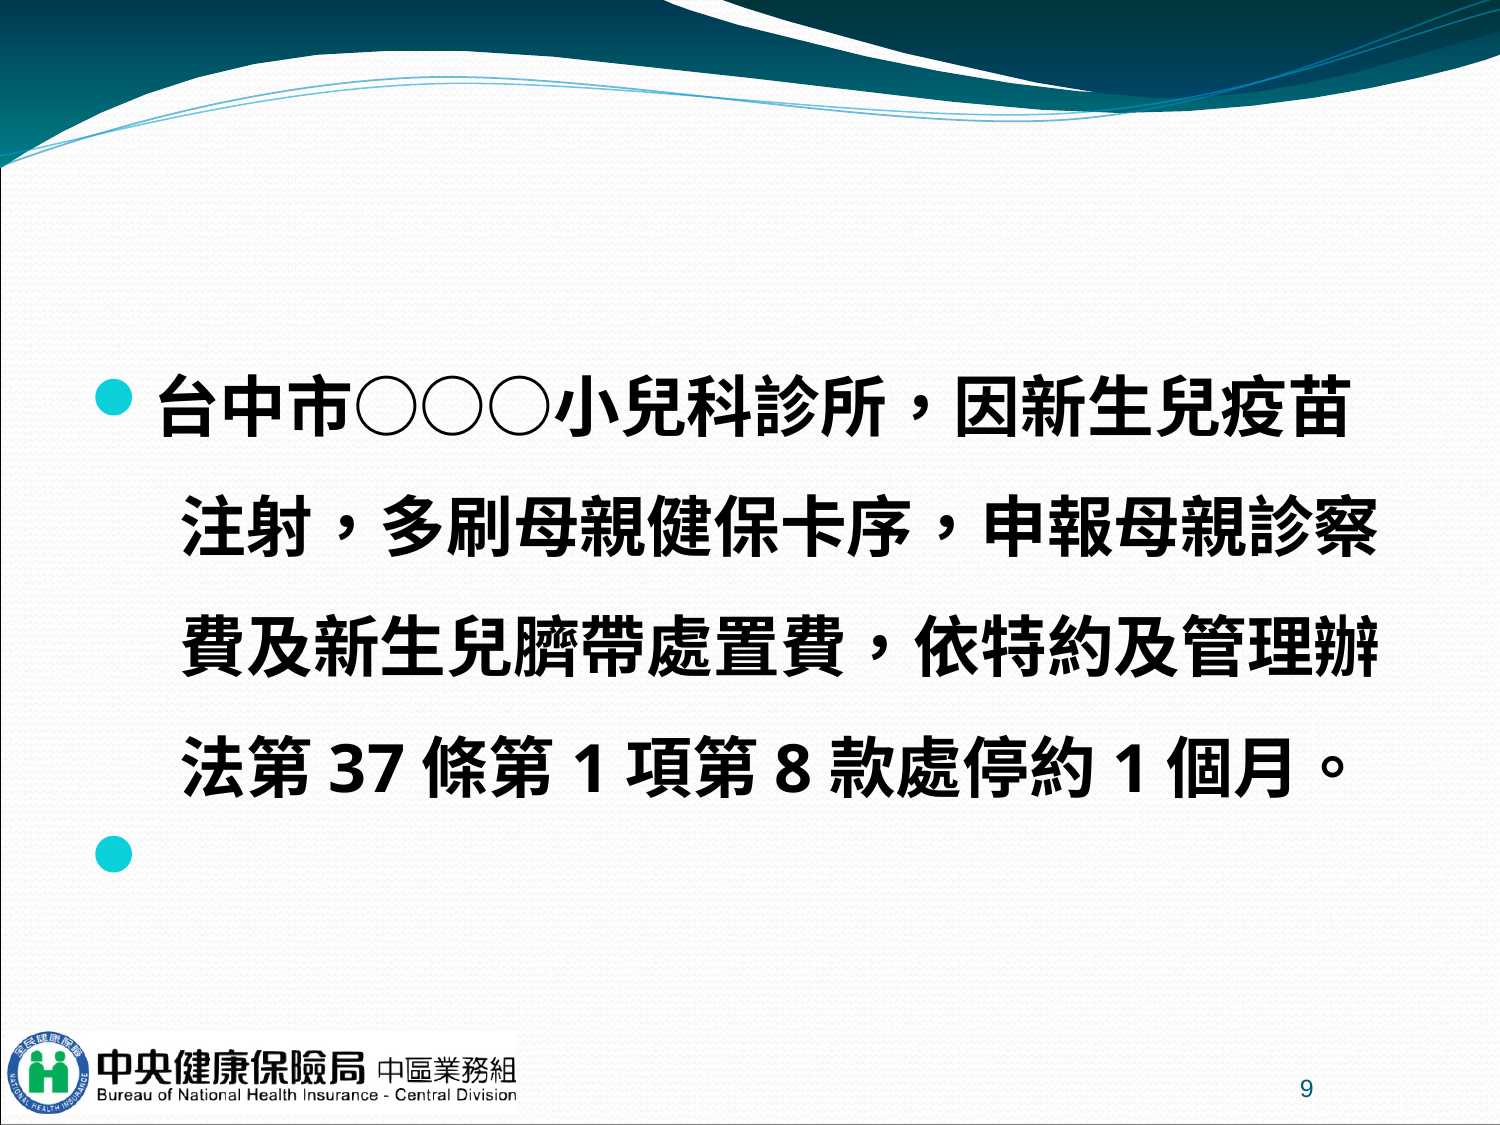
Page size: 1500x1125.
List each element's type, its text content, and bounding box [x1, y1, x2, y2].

text_box [1299, 1042, 1426, 1103]
list 台中市○○○小兒科診所，因新生兒疫苗注射，多刷母親健保卡序，申報母親診察費及新生兒臍帶處置費，依特約及管理辦法第37條第1項第8款處停約1個月。 [75, 317, 1426, 941]
